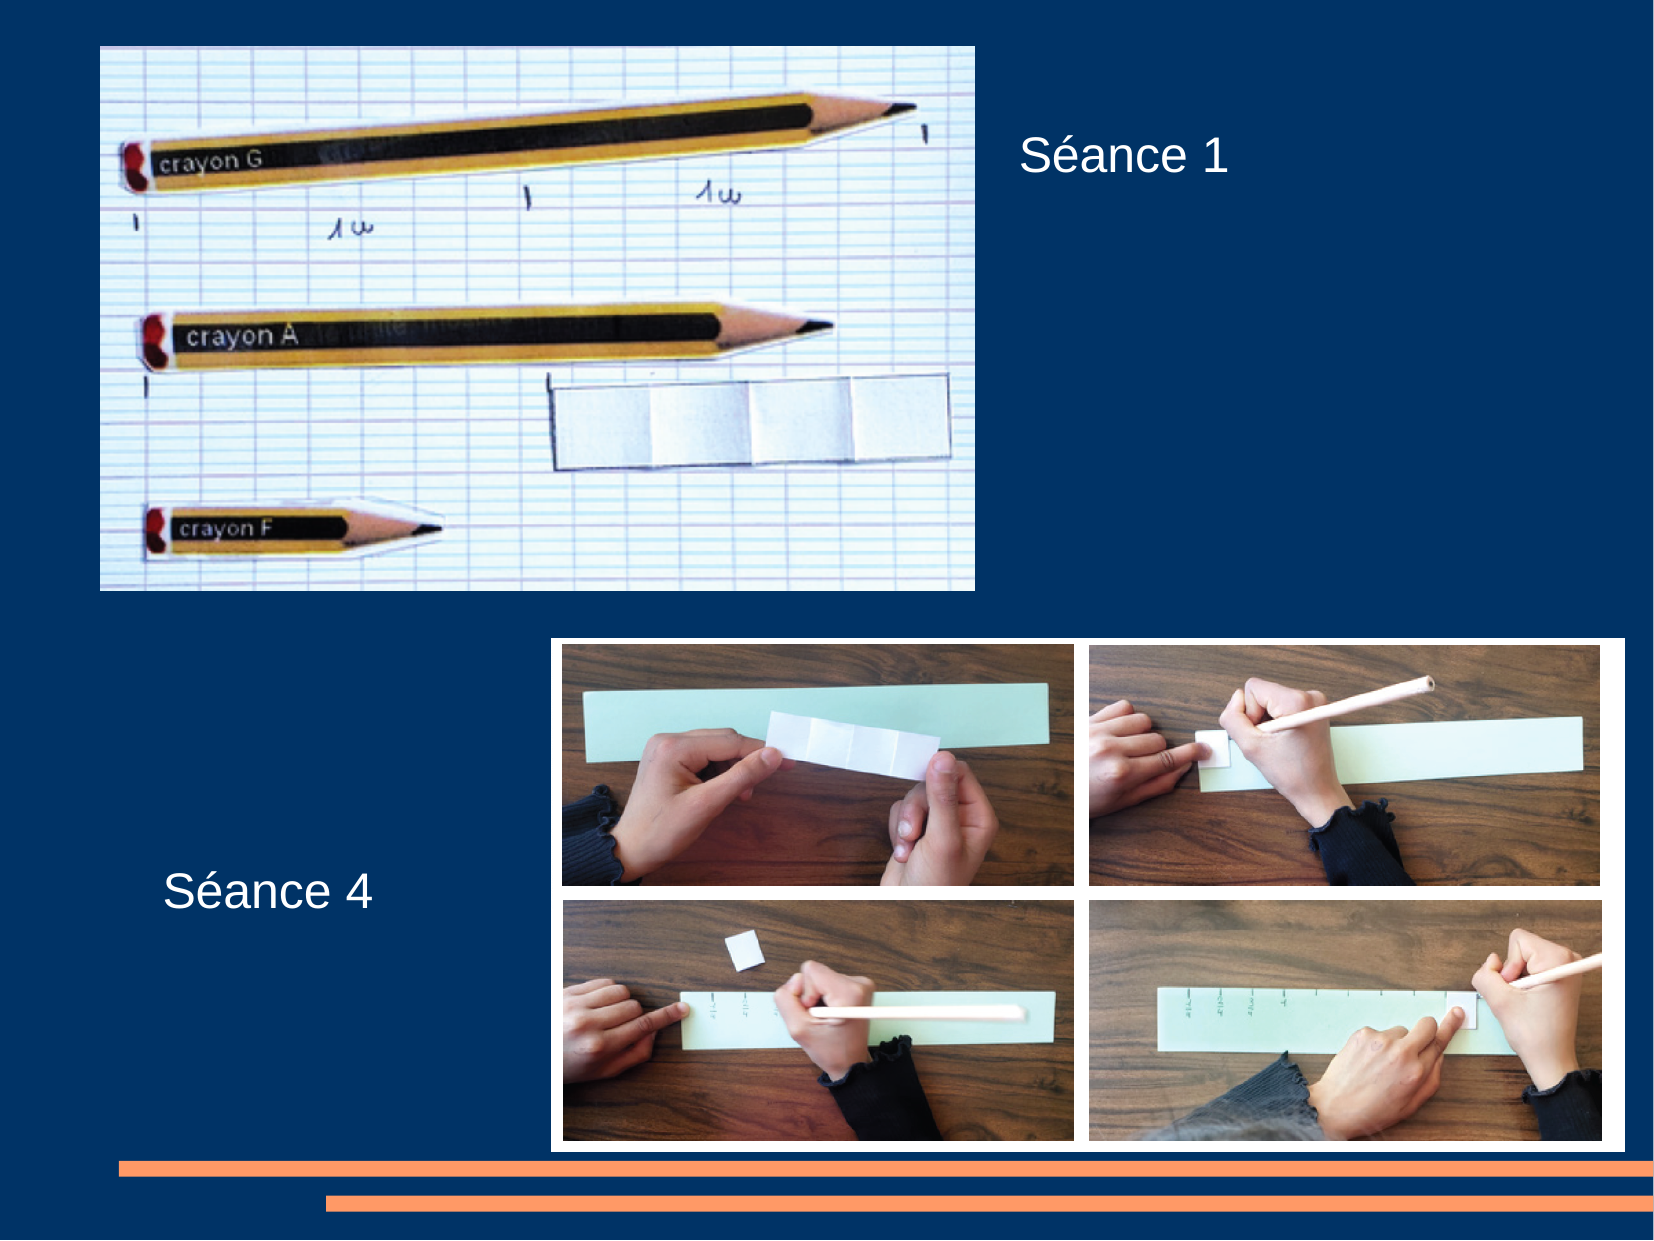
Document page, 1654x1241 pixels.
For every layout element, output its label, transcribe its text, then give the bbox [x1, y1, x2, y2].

picture [100, 46, 975, 591]
text_box Séance 4 [147, 856, 532, 927]
text_box Séance 1 [1003, 120, 1388, 191]
picture [551, 638, 1625, 1152]
